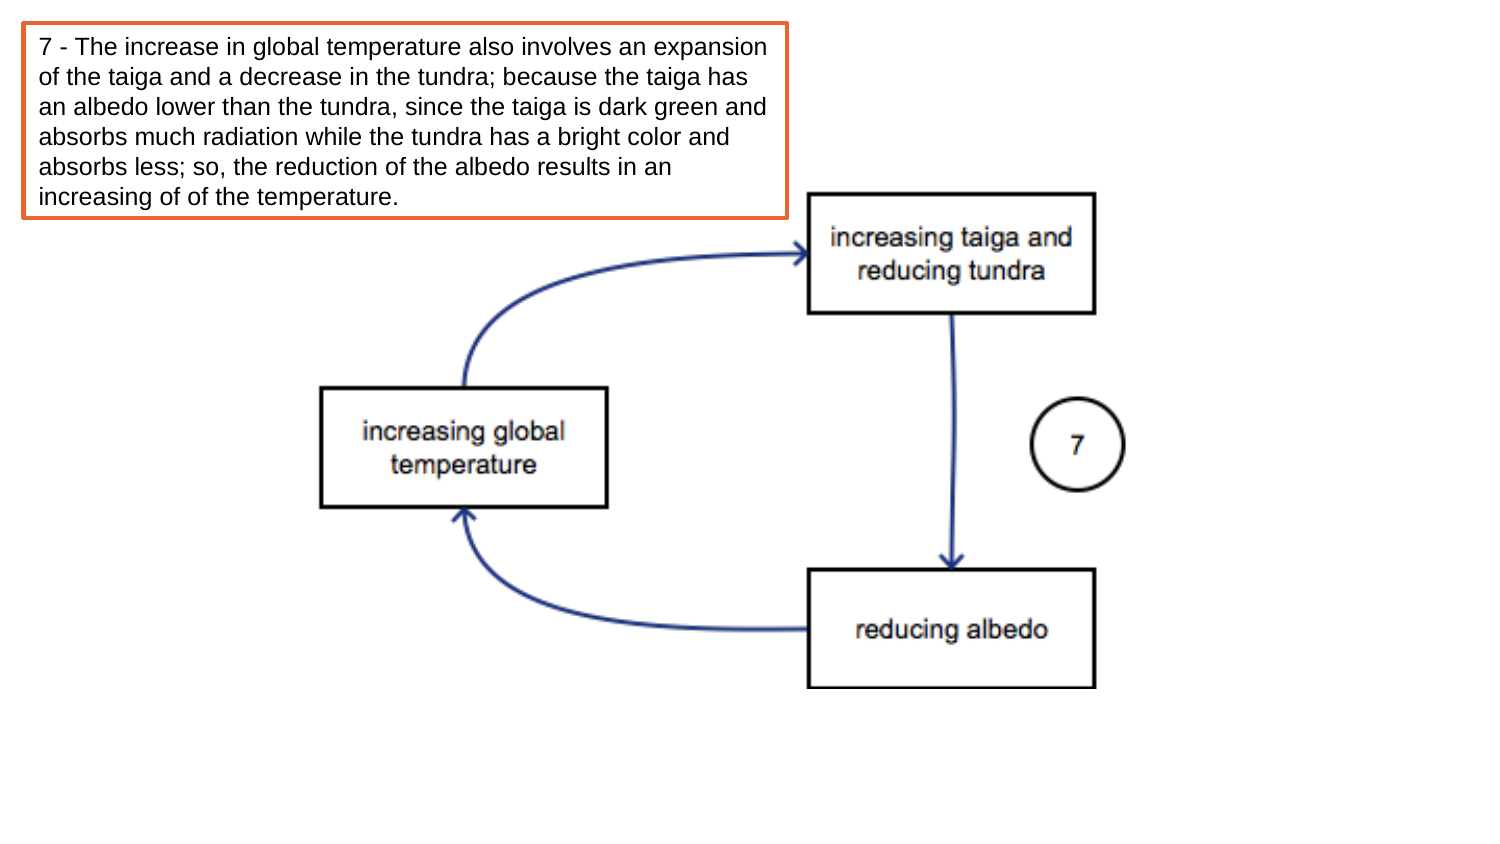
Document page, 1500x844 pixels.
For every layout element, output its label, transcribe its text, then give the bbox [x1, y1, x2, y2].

text_box 7 - The increase in global temperature also involves an expansion of the taiga and a decrease in the tundra; because the taiga has an albedo lower than the tundra, since the taiga is dark green and absorbs much radiation while the tundra has a bright color and absorbs less; so, the reduction of the albedo results in an increasing of of the temperature. [24, 23, 787, 218]
picture [301, 155, 1199, 689]
